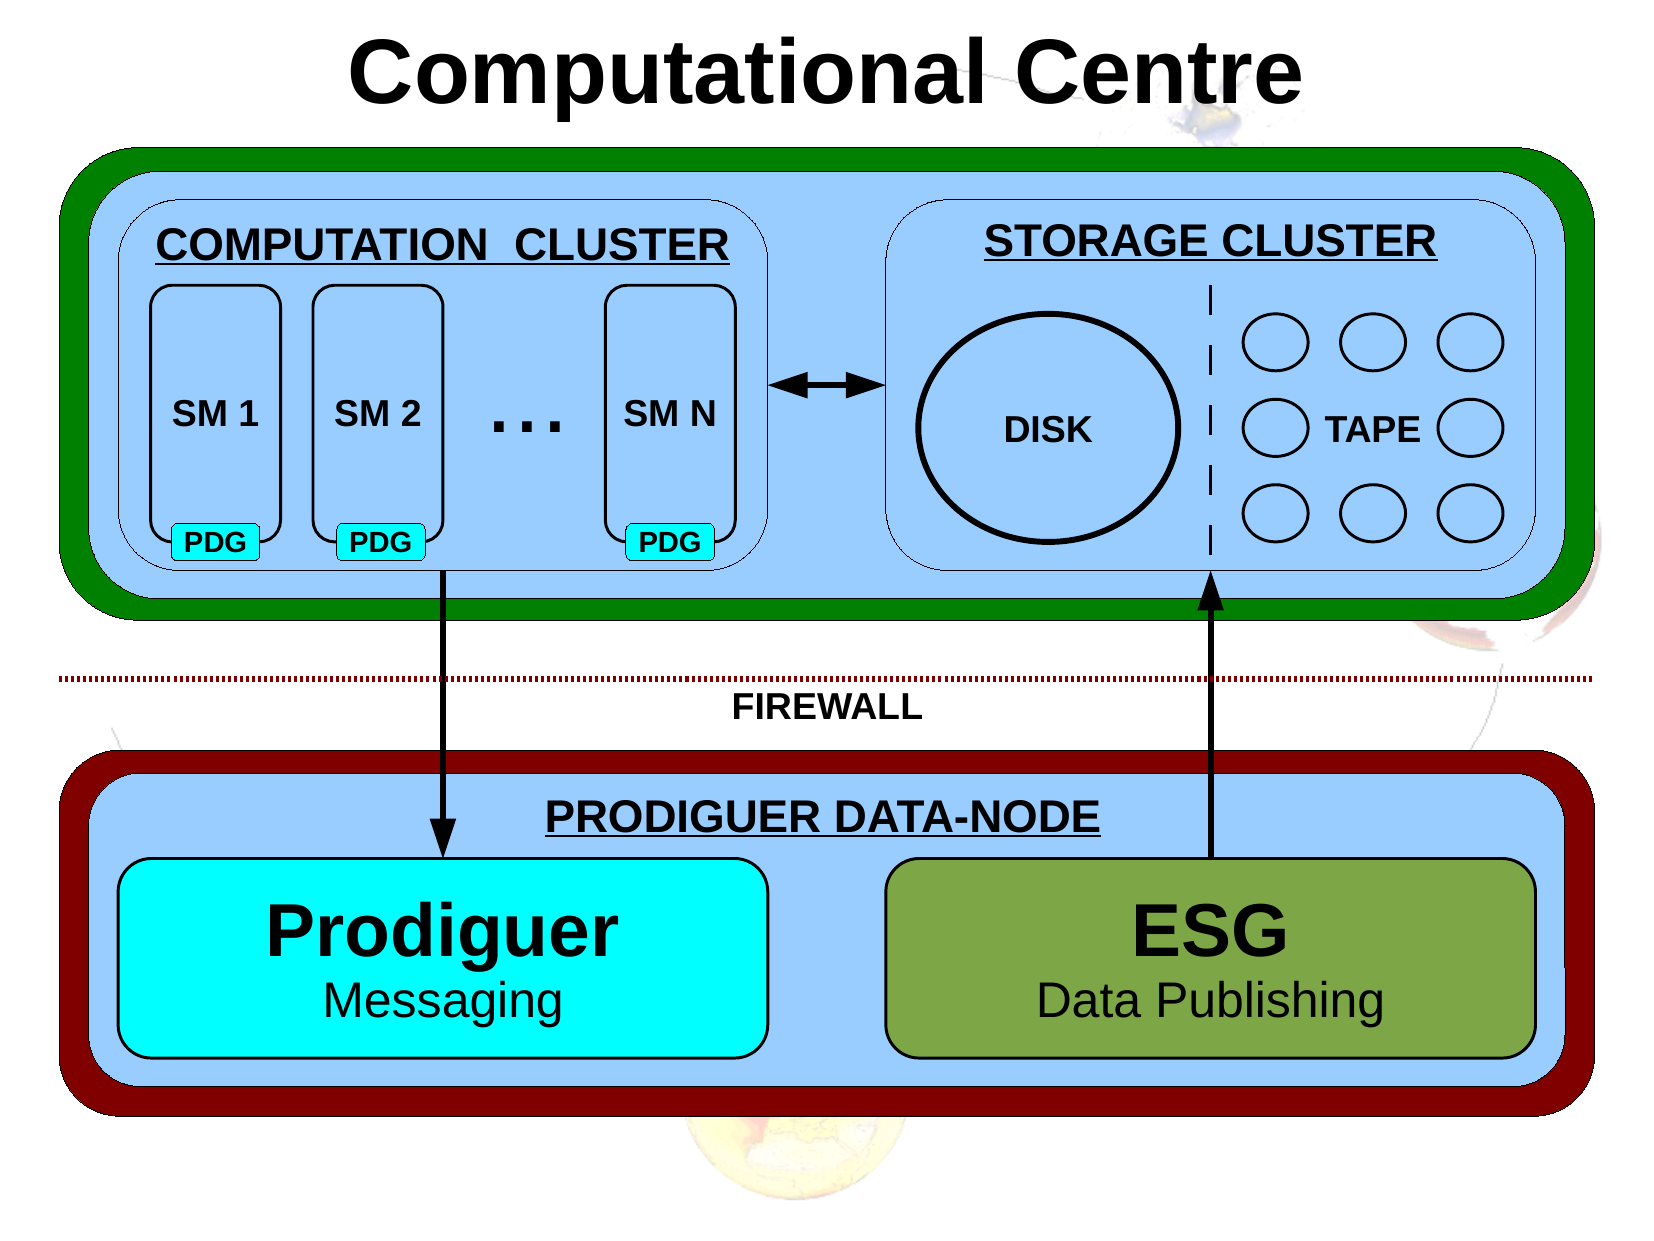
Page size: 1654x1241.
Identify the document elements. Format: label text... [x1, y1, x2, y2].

text_box SM N [605, 285, 736, 542]
text_box TAPE [1275, 401, 1471, 459]
text_box COMPUTATION CLUSTER [118, 211, 768, 278]
text_box SM 2 [312, 285, 443, 542]
text_box DISK [950, 401, 1146, 459]
text_box ESG Data Publishing [885, 858, 1536, 1059]
text_box PDG [336, 523, 426, 561]
text_box Prodiguer Messaging [118, 858, 768, 1059]
text_box PDG [625, 523, 715, 561]
text_box SM 1 [150, 285, 281, 542]
text_box [59, 147, 1595, 621]
title Computational Centre [82, 0, 1571, 147]
text_box FIREWALL [699, 678, 956, 736]
text_box [59, 750, 1595, 1117]
text_box ... [462, 334, 593, 461]
picture [0, 0, 1654, 1241]
text_box PDG [171, 523, 260, 561]
text_box STORAGE CLUSTER [885, 207, 1536, 274]
picture [446, 621, 1208, 750]
text_box PRODIGUER DATA-NODE [529, 783, 1106, 850]
